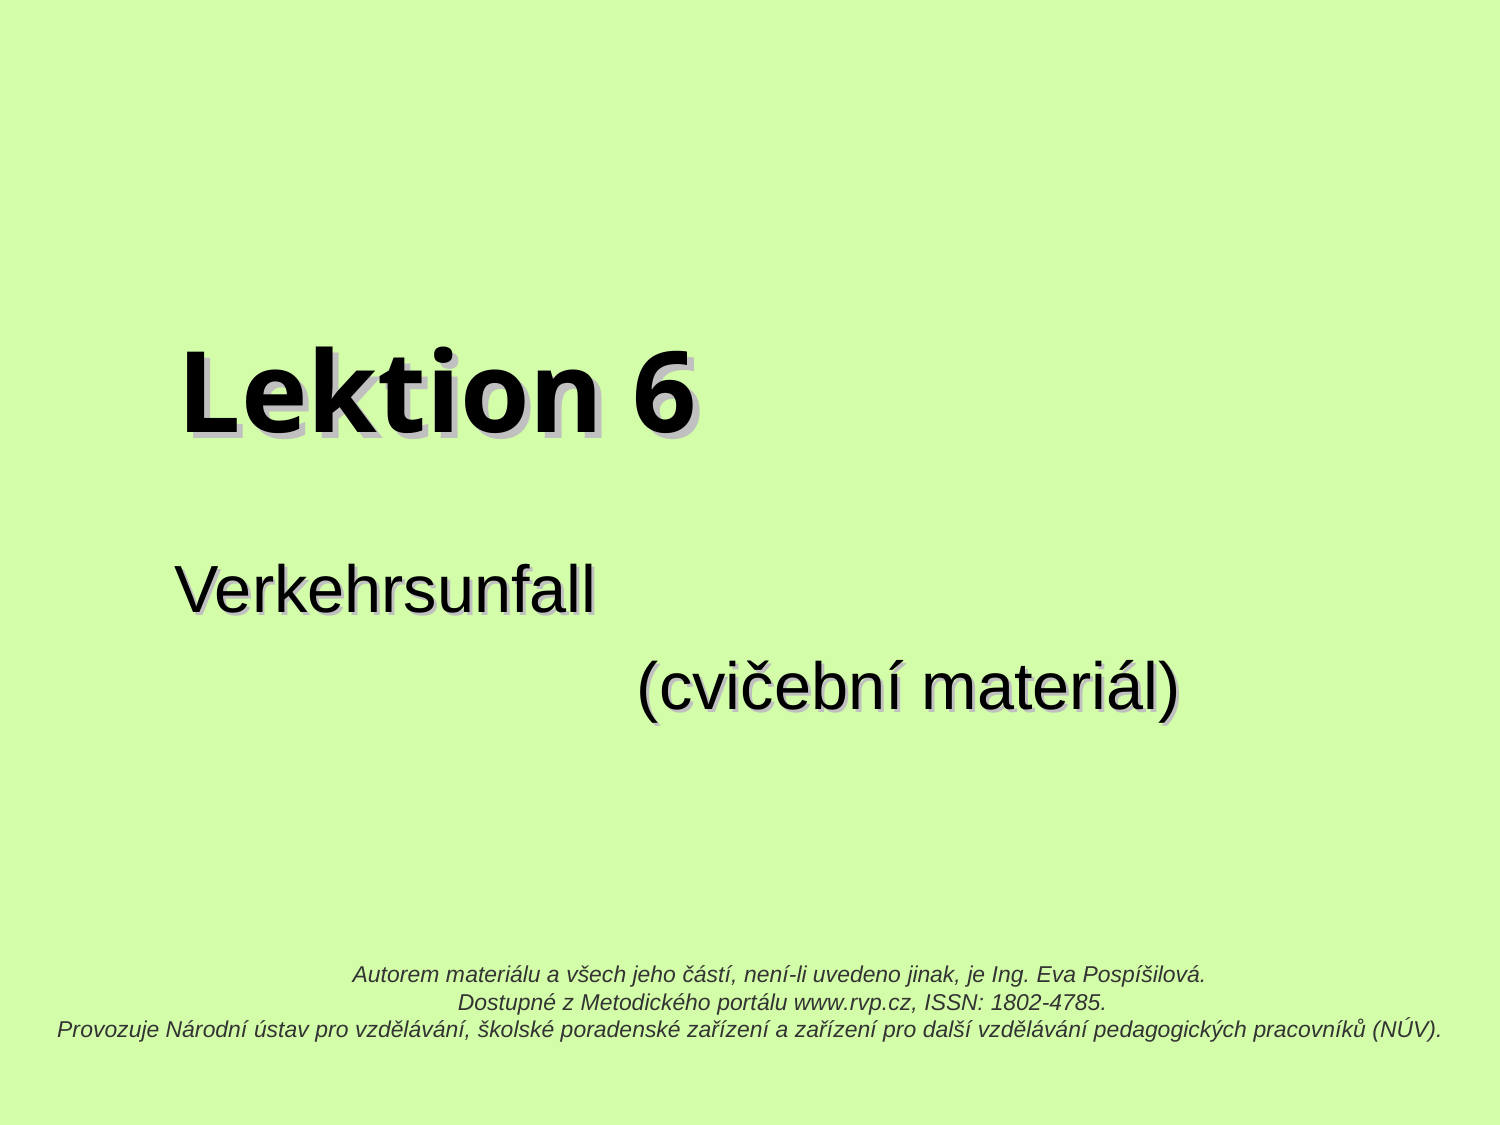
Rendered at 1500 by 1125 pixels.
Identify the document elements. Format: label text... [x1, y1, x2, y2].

title Lektion 6 [162, 312, 1438, 598]
text_box Autorem materiálu a všech jeho částí, není-li uvedeno jinak, je Ing. Eva Pospíšilová. Dostupné z Metodického portálu www.rvp.cz, ISSN: 1802-4785. Provozuje Národní ústav pro vzdělávání, školské poradenské zařízení a zařízení pro další vzdělávání pedagogických pracovníků (NÚV). [0, 952, 1459, 1051]
text_box Verkehrsunfall (cvičební materiál) [159, 538, 1272, 827]
